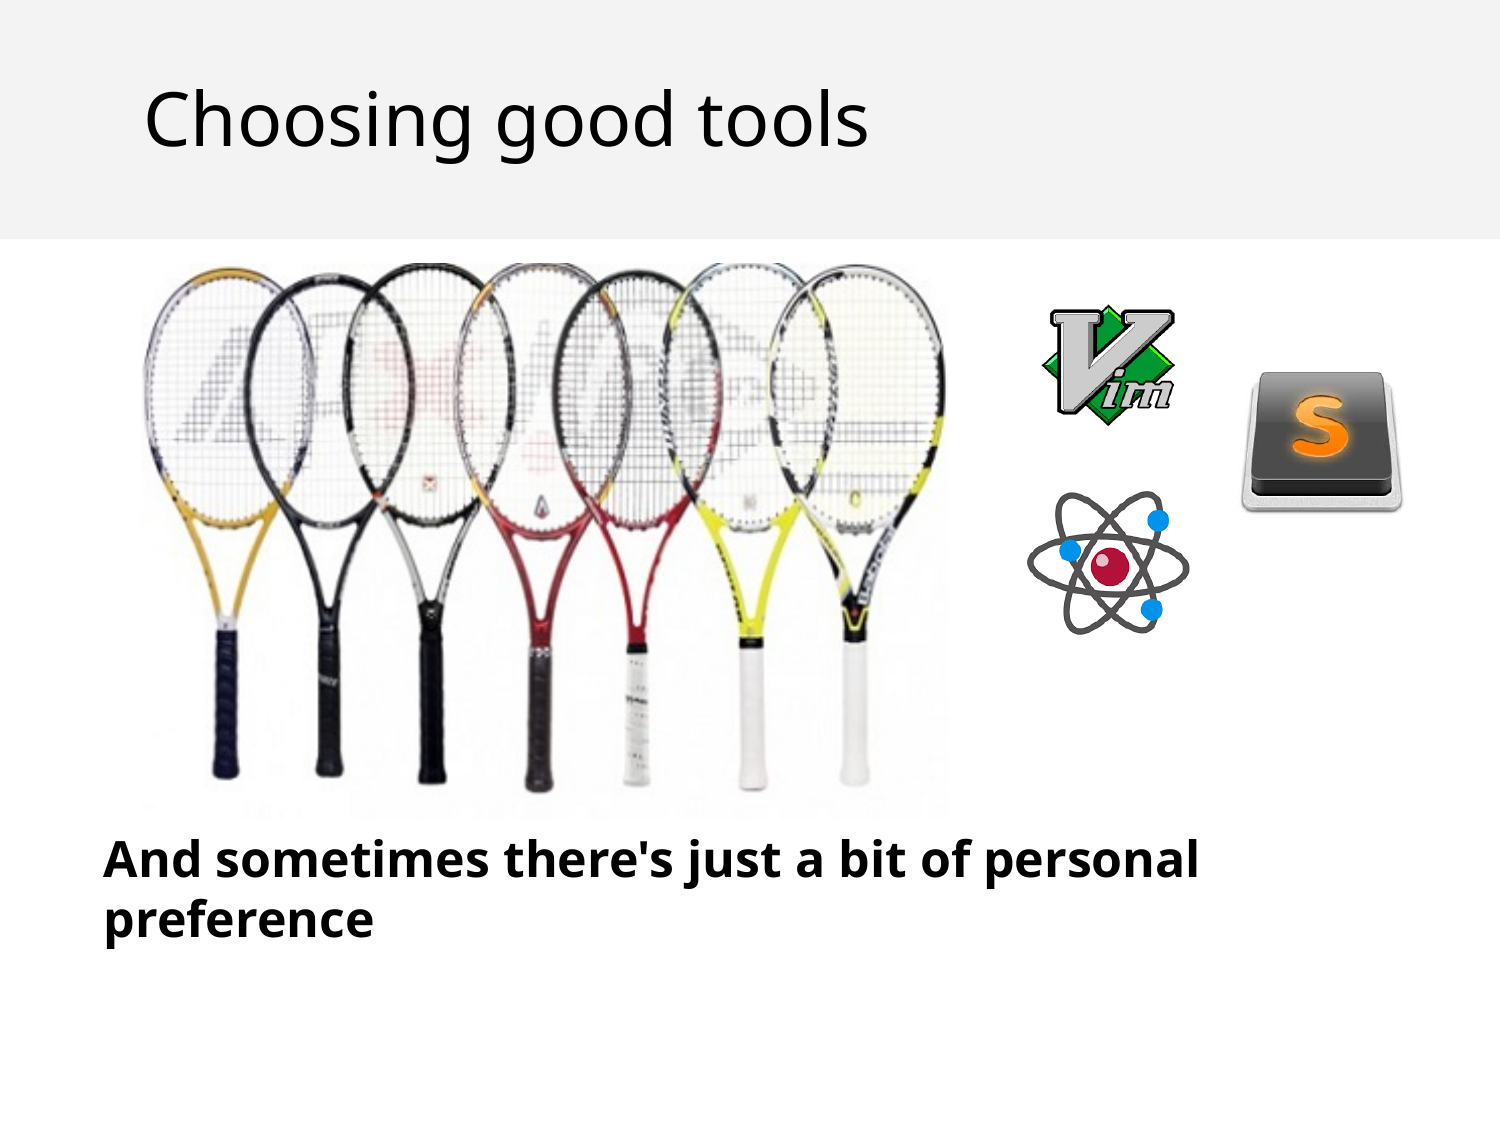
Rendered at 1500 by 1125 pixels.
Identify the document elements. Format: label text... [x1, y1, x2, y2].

picture [1237, 358, 1406, 528]
picture [141, 263, 948, 819]
title Choosing good tools [128, 56, 1372, 183]
text_box And sometimes there's just a bit of personal preference [88, 825, 1333, 995]
picture [1005, 469, 1211, 656]
picture [1039, 302, 1177, 428]
